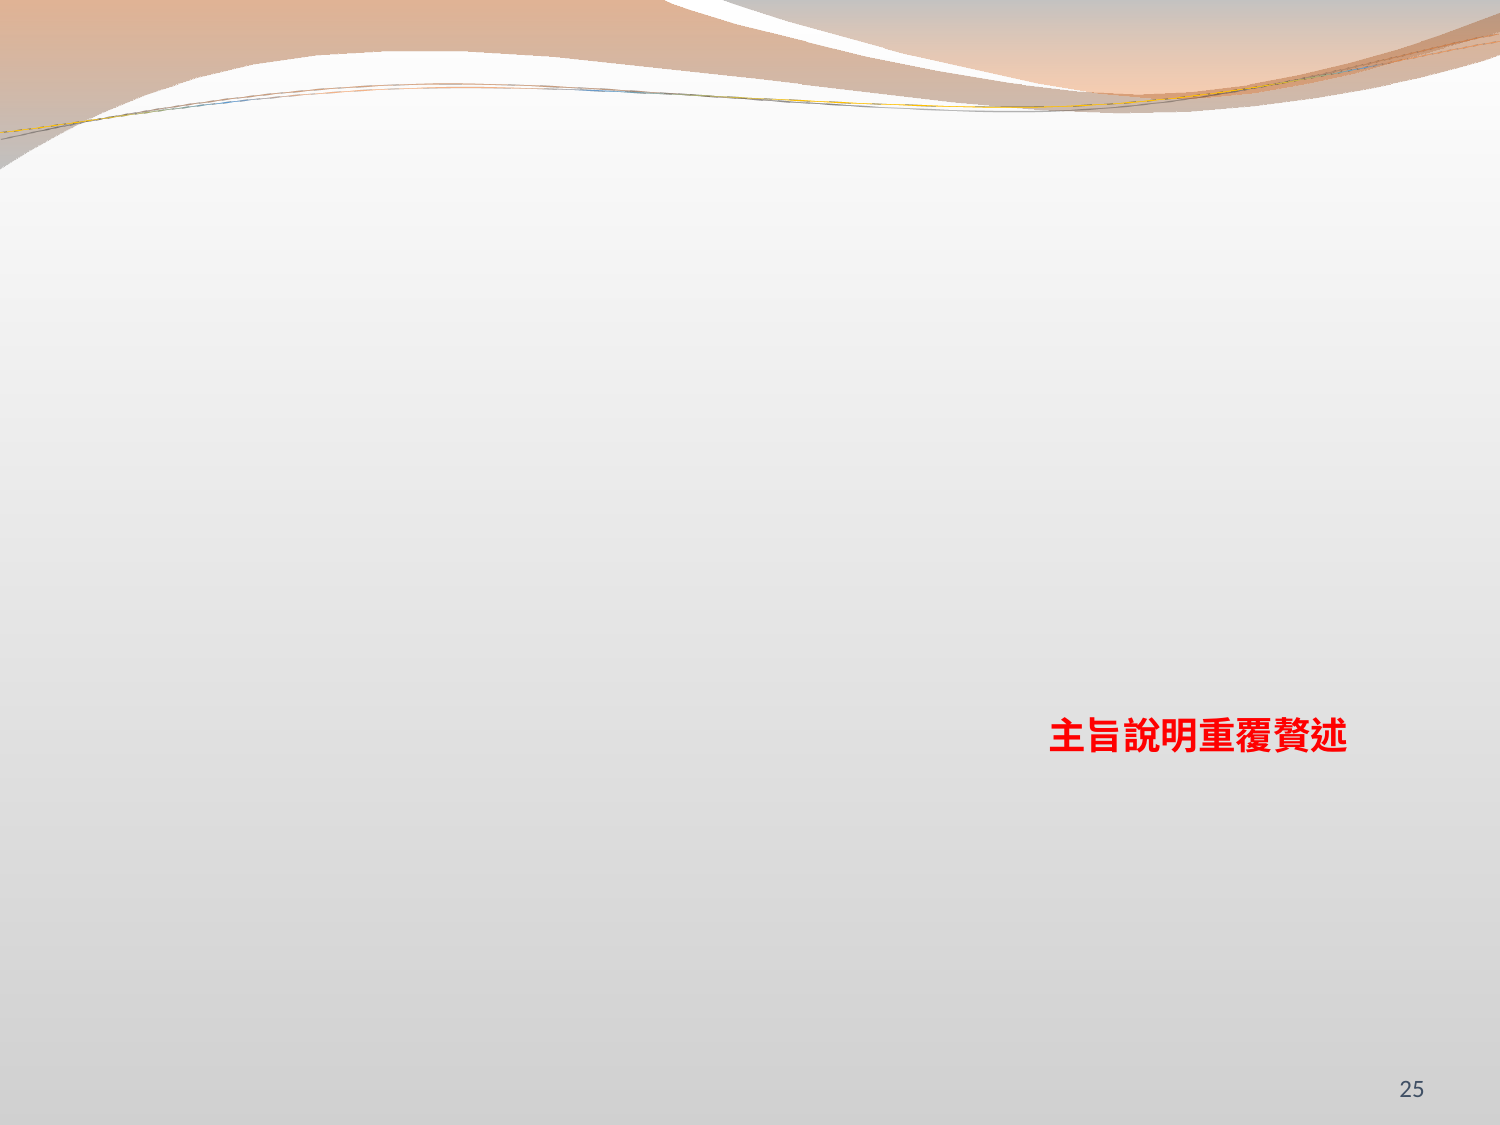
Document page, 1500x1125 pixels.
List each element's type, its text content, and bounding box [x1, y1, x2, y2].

text_box <編號> [1299, 1083, 1426, 1103]
text_box 主旨說明重覆贅述 [1033, 704, 1388, 765]
picture [0, 0, 1500, 1083]
